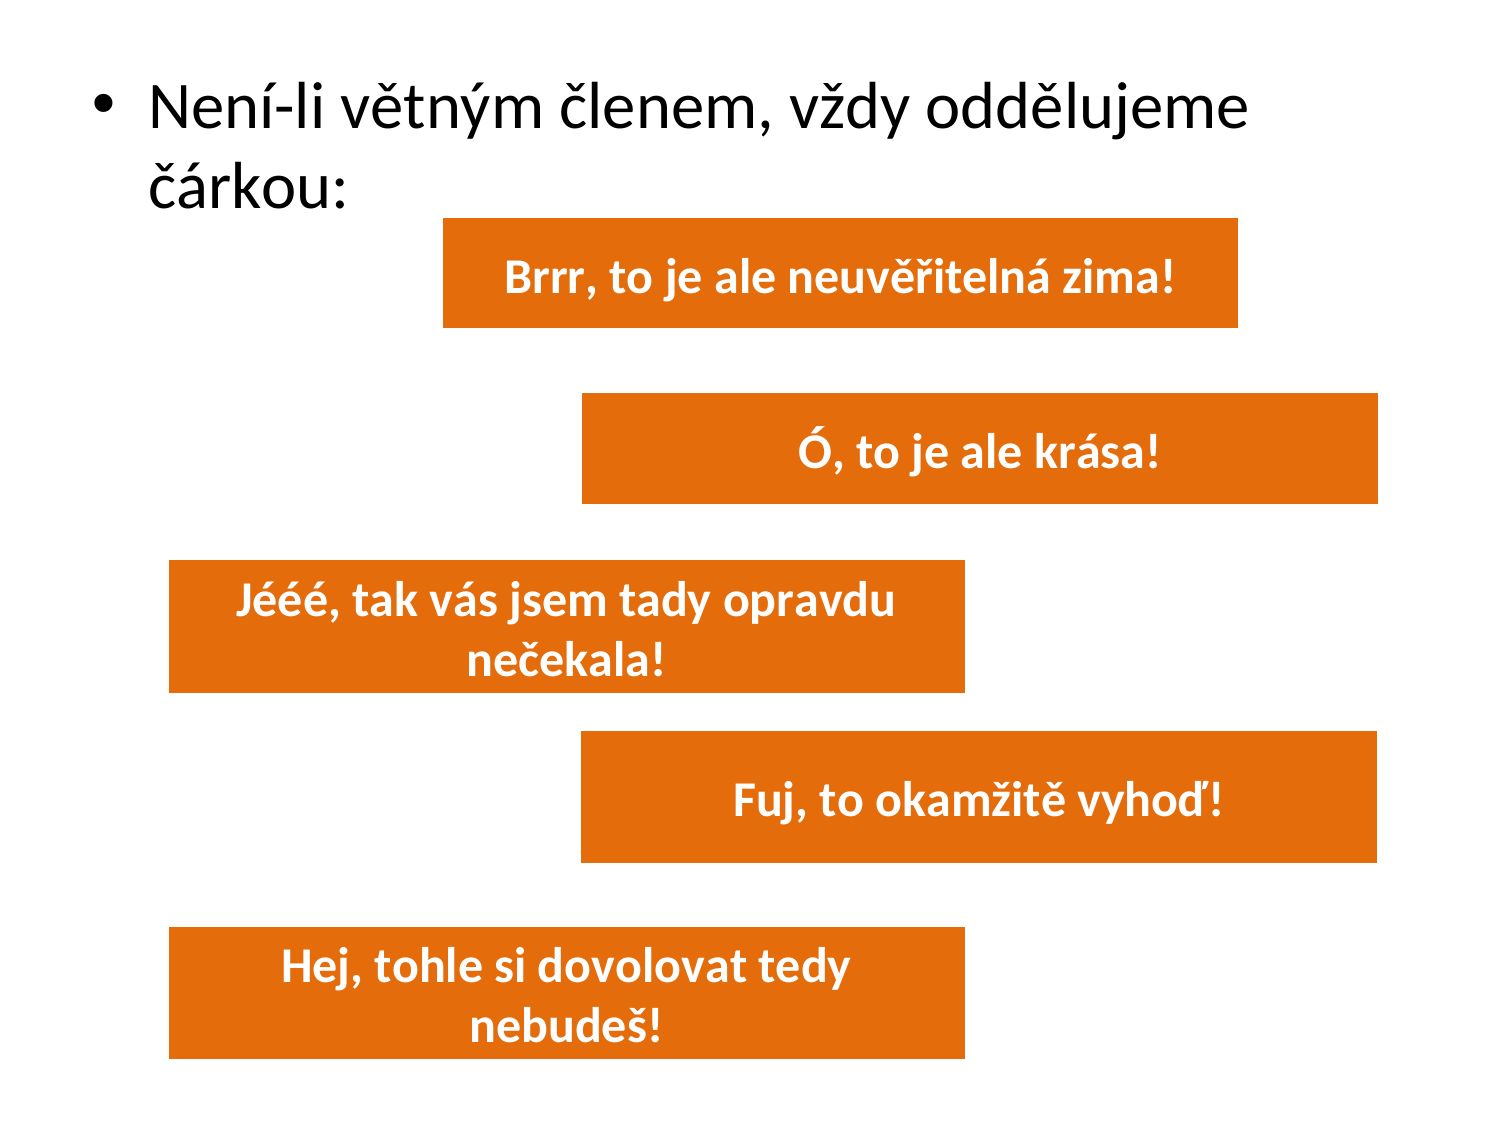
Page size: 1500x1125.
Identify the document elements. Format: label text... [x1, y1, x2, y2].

text_box Ó, to je ale krása! [584, 395, 1376, 502]
text_box Brrr, to je ale neuvěřitelná zima! [444, 219, 1237, 327]
list Není-li větným členem, vždy oddělujeme čárkou: [76, 54, 1427, 423]
text_box Jééé, tak vás jsem tady opravdu nečekala! [171, 562, 963, 691]
text_box Hej, tohle si dovolovat tedy nebudeš! [171, 928, 963, 1058]
text_box Fuj, to okamžitě vyhoď! [583, 732, 1375, 861]
